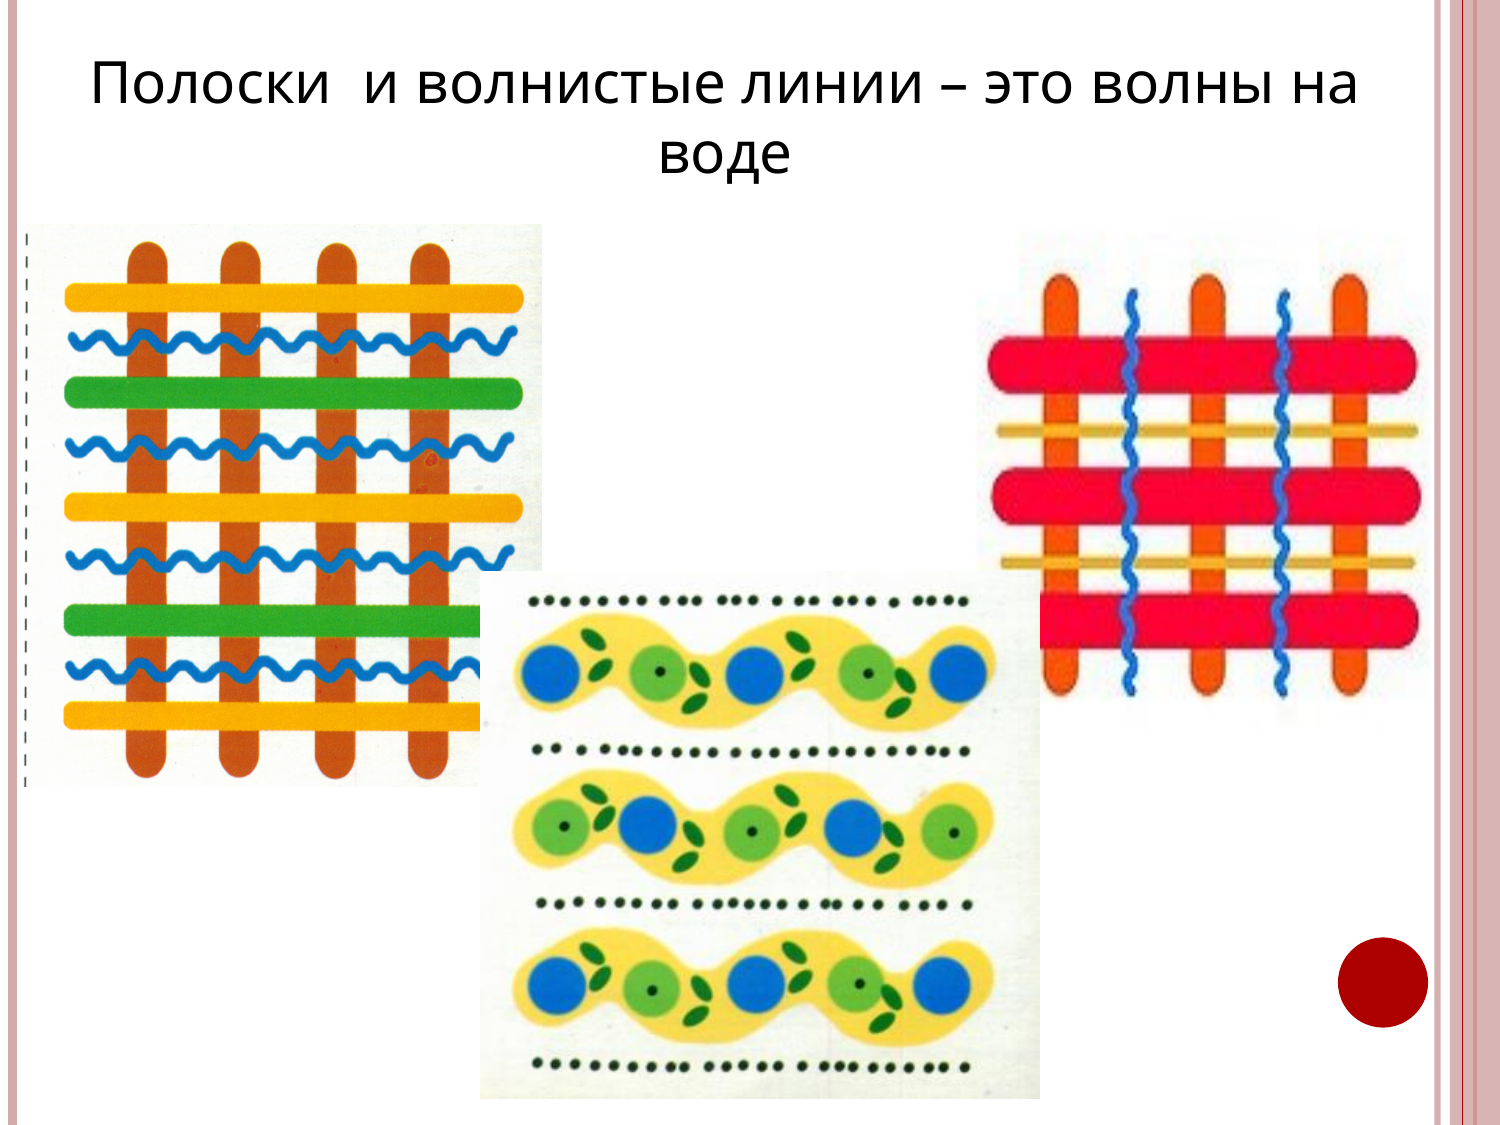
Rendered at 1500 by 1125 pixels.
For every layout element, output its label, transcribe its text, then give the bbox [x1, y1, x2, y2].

list Полоски и волнистые линии – это волны на воде [0, 37, 1450, 188]
picture [23, 177, 1430, 1099]
